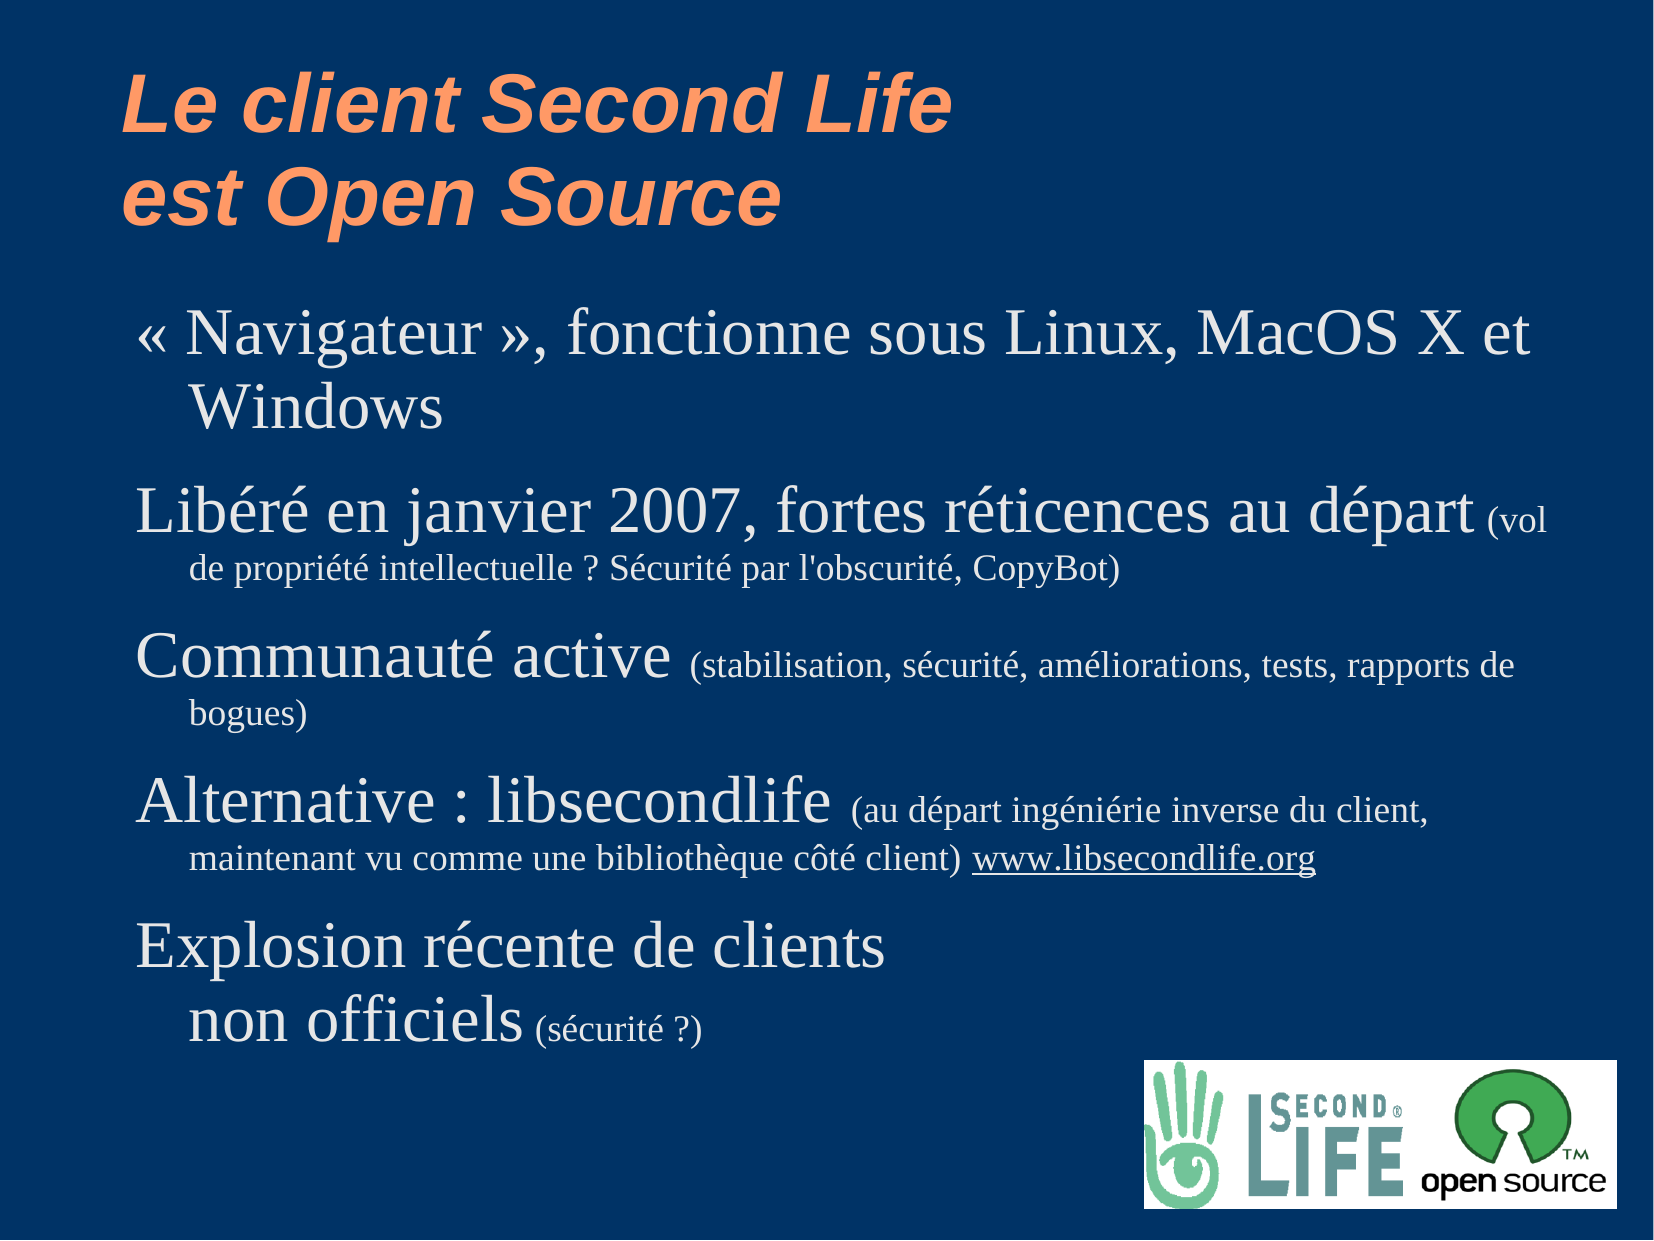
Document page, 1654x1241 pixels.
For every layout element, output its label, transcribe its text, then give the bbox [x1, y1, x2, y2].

title Le client Second Life est Open Source [121, 24, 1534, 276]
list « Navigateur », fonctionne sous Linux, MacOS X et Windows Libéré en janvier 2007, fortes réticences au départ (vol de propriété intellectuelle ? Sécurité par l'obscurité, CopyBot) Communauté active (stabilisation, sécurité, améliorations, tests, rapports de bogues) Alternative : libsecondlife (au départ ingéniérie inverse du client, maintenant vu comme une bibliothèque côté client) www.libsecondlife.org Explosion récente de clients non officiels (sécurité ?) [118, 295, 1558, 1218]
picture [1558, 1060, 1617, 1209]
